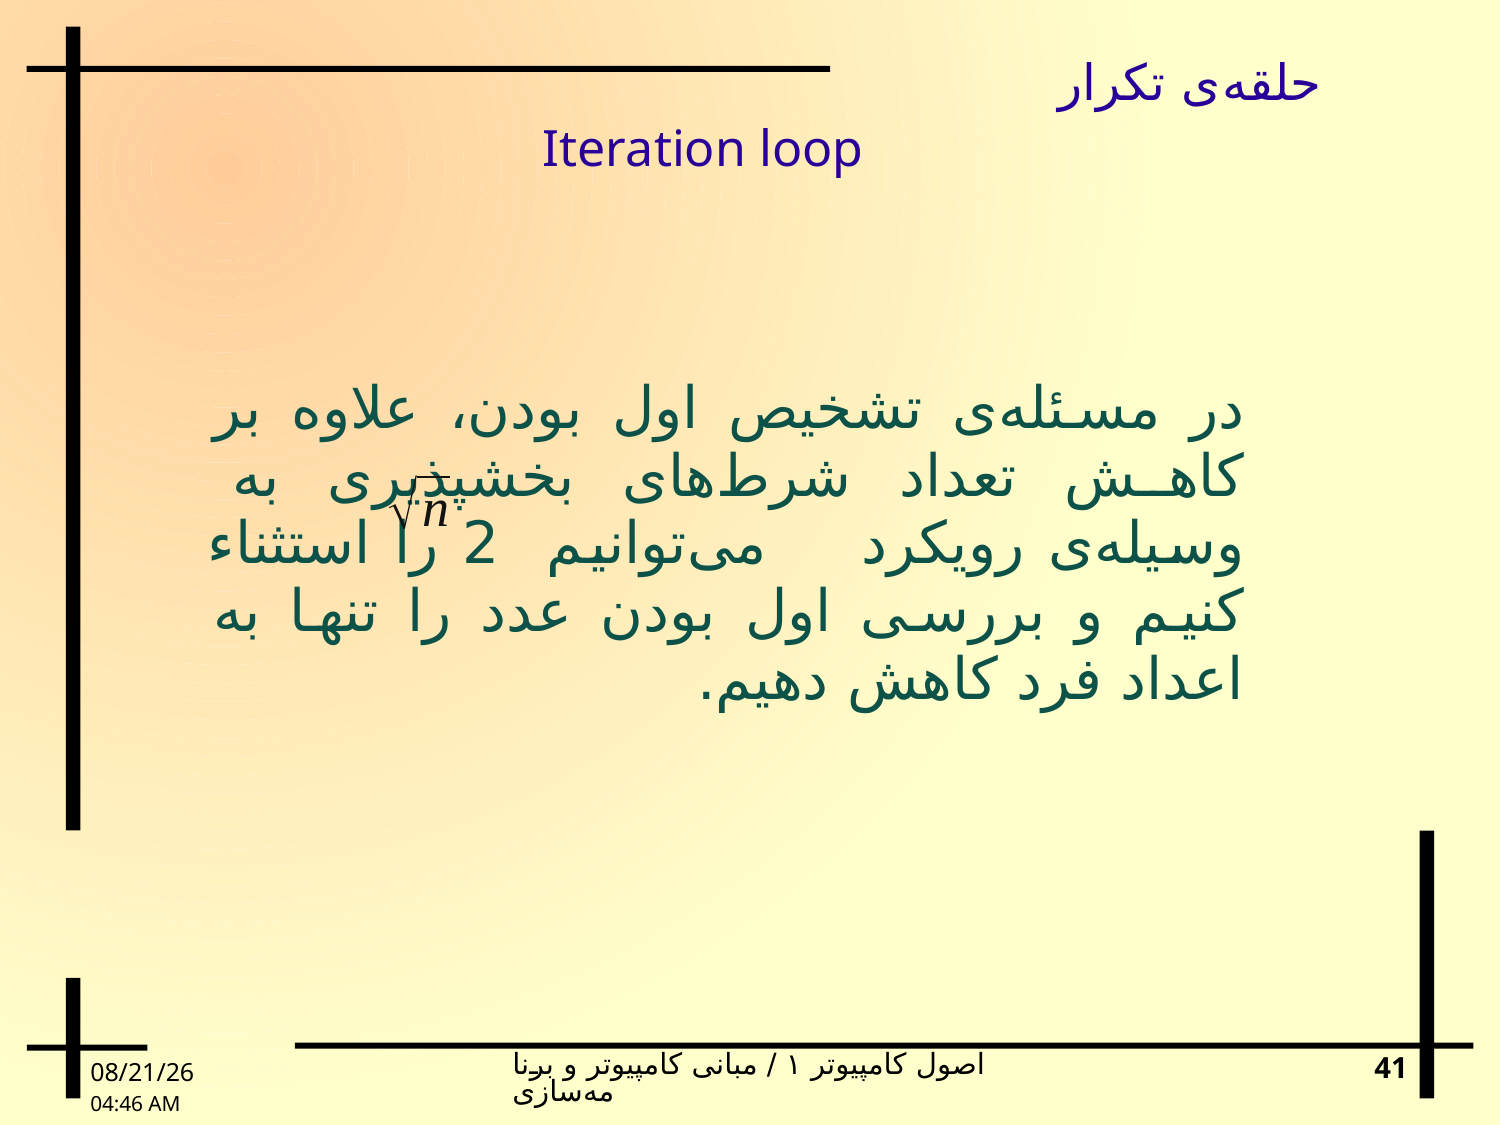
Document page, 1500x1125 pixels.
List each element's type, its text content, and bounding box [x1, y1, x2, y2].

list در مسئله‌ی تشخیص اول بودن، علاوه بر کاهش تعداد شرط‌های بخشپذیری به وسیله‌ی رویکرد می‌توانیم 2 را استثناء کنیم و بررسی اول بودن عدد را تنها به اعداد فرد کاهش دهیم. [202, 374, 1298, 739]
chart [381, 473, 456, 538]
title حلقه‌ی تکرار Iteration loop [62, 57, 1344, 178]
